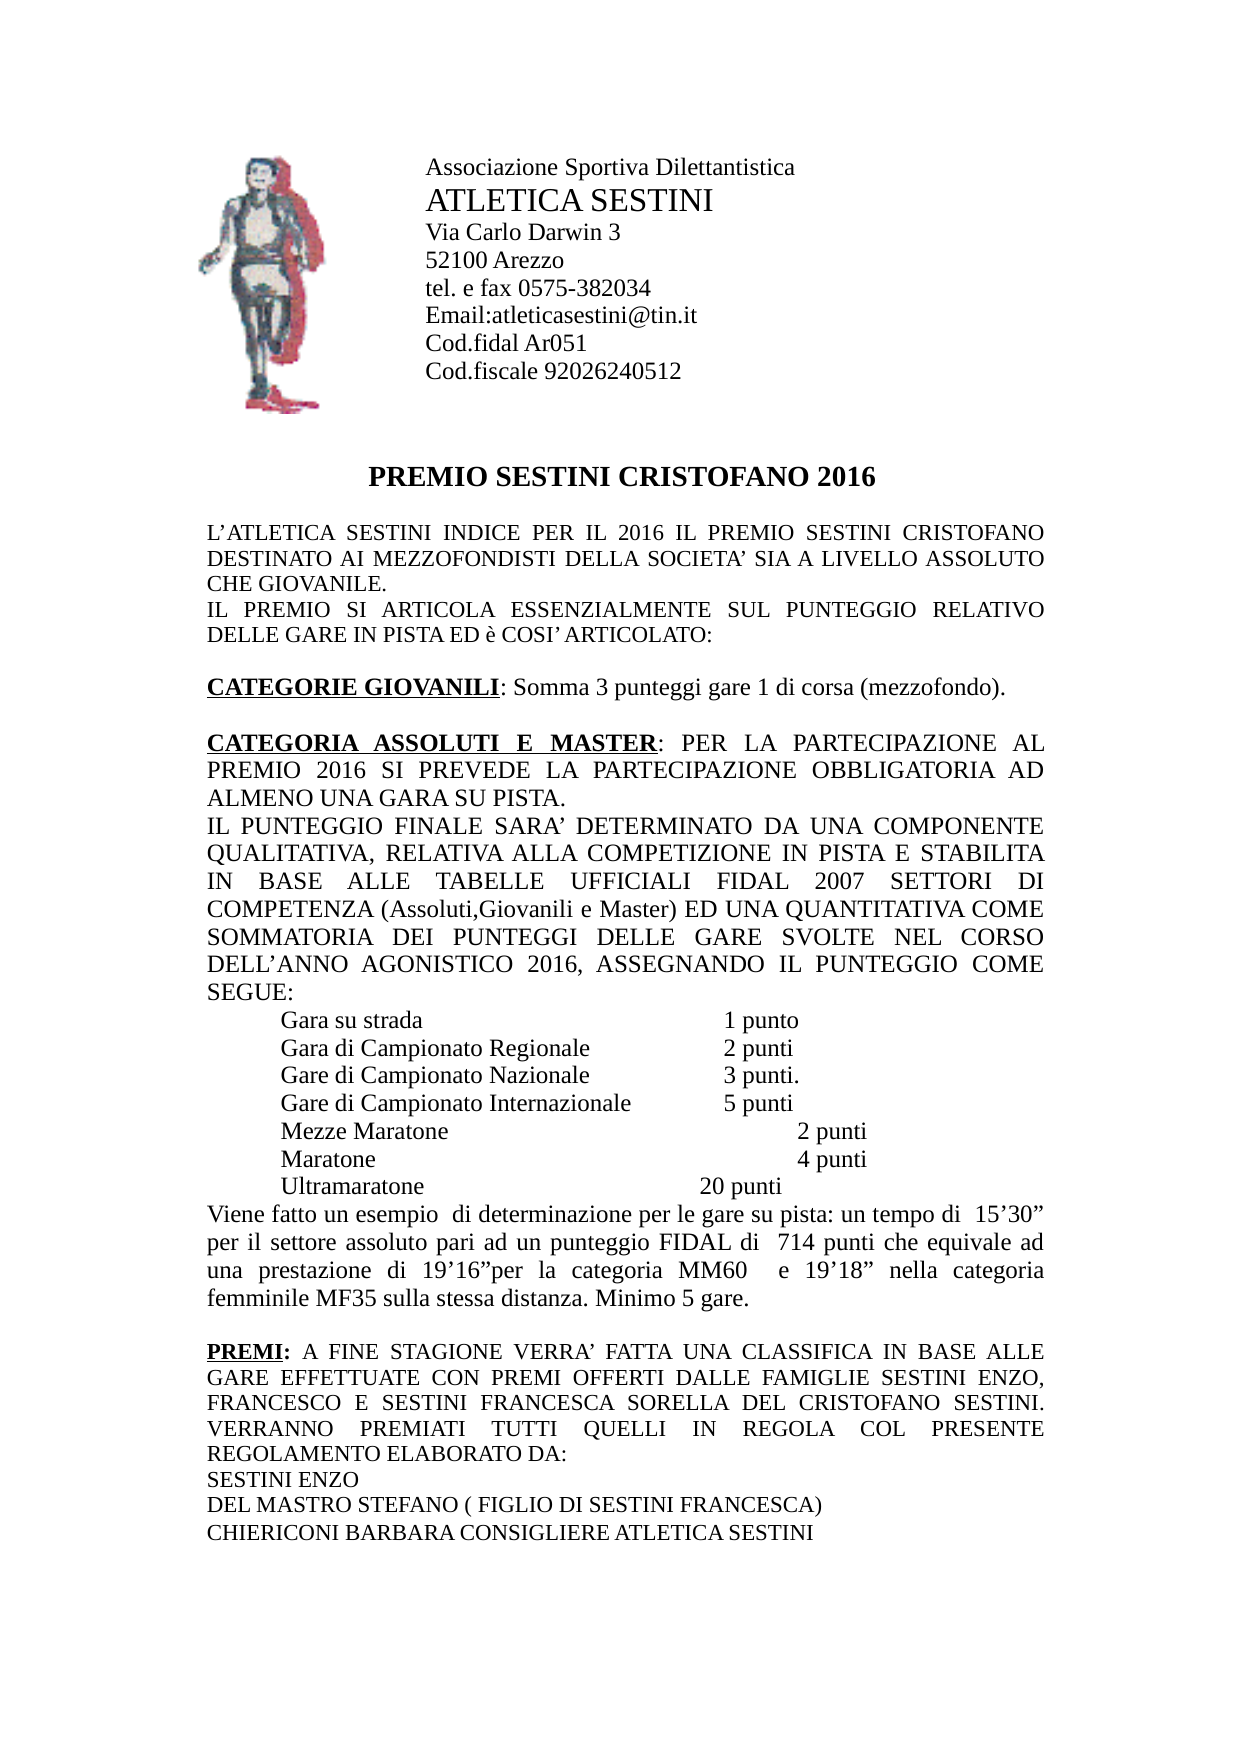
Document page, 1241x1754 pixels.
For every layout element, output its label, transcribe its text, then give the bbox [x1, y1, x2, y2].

text_box PREMIO SESTINI CRISTOFANO 2016 L’ATLETICA SESTINI INDICE PER IL 2016 IL PREMIO SESTINI CRISTOFANO DESTINATO AI MEZZOFONDISTI DELLA SOCIETA’ SIA A LIVELLO ASSOLUTO CHE GIOVANILE. IL PREMIO SI ARTICOLA ESSENZIALMENTE SUL PUNTEGGIO RELATIVO DELLE GARE IN PISTA ED è COSI’ ARTICOLATO: CATEGORIE GIOVANILI: Somma 3 punteggi gare 1 di corsa (mezzofondo). CATEGORIA ASSOLUTI E MASTER: PER LA PARTECIPAZIONE AL PREMIO 2016 SI PREVEDE LA PARTECIPAZIONE OBBLIGATORIA AD ALMENO UNA GARA SU PISTA. IL PUNTEGGIO FINALE SARA’ DETERMINATO DA UNA COMPONENTE QUALITATIVA, RELATIVA ALLA COMPETIZIONE IN PISTA E STABILITA IN BASE ALLE TABELLE UFFICIALI FIDAL 2007 SETTORI DI COMPETENZA (Assoluti,Giovanili e Master) ED UNA QUANTITATIVA COME SOMMATORIA DEI PUNTEGGI DELLE GARE SVOLTE NEL CORSO DELL’ANNO AGONISTICO 2016, ASSEGNANDO IL PUNTEGGIO COME SEGUE: Gara su strada 1 punto Gara di Campionato Regionale 2 punti Gare di Campionato Nazionale 3 punti. Gare di Campionato Internazionale 5 punti Mezze Maratone 2 punti Maratone 4 punti Ultramaratone 20 punti Viene fatto un esempio di determinazione per le gare su pista: un tempo di 15’30” per il settore assoluto pari ad un punteggio FIDAL di 714 punti che equivale ad una prestazione di 19’16”per la categoria MM60 e 19’18” nella categoria femminile MF35 sulla stessa distanza. Minimo 5 gare. PREMI: A FINE STAGIONE VERRA’ FATTA UNA CLASSIFICA IN BASE ALLE GARE EFFETTUATE CON PREMI OFFERTI DALLE FAMIGLIE SESTINI ENZO, FRANCESCO E SESTINI FRANCESCA SORELLA DEL CRISTOFANO SESTINI. VERRANNO PREMIATI TUTTI QUELLI IN REGOLA COL PRESENTE REGOLAMENTO ELABORATO DA: SESTINI ENZO DEL MASTRO STEFANO ( FIGLIO DI SESTINI FRANCESCA) CHIERICONI BARBARA CONSIGLIERE ATLETICA SESTINI [200, 431, 1052, 1667]
text_box [150, 148, 395, 413]
text_box Associazione Sportiva Dilettantistica ATLETICA SESTINI Via Carlo Darwin 3 52100 Arezzo tel. e fax 0575-382034 Email:atleticasestini@tin.it Cod.fidal Ar051 Cod.fiscale 92026240512 [419, 147, 987, 414]
